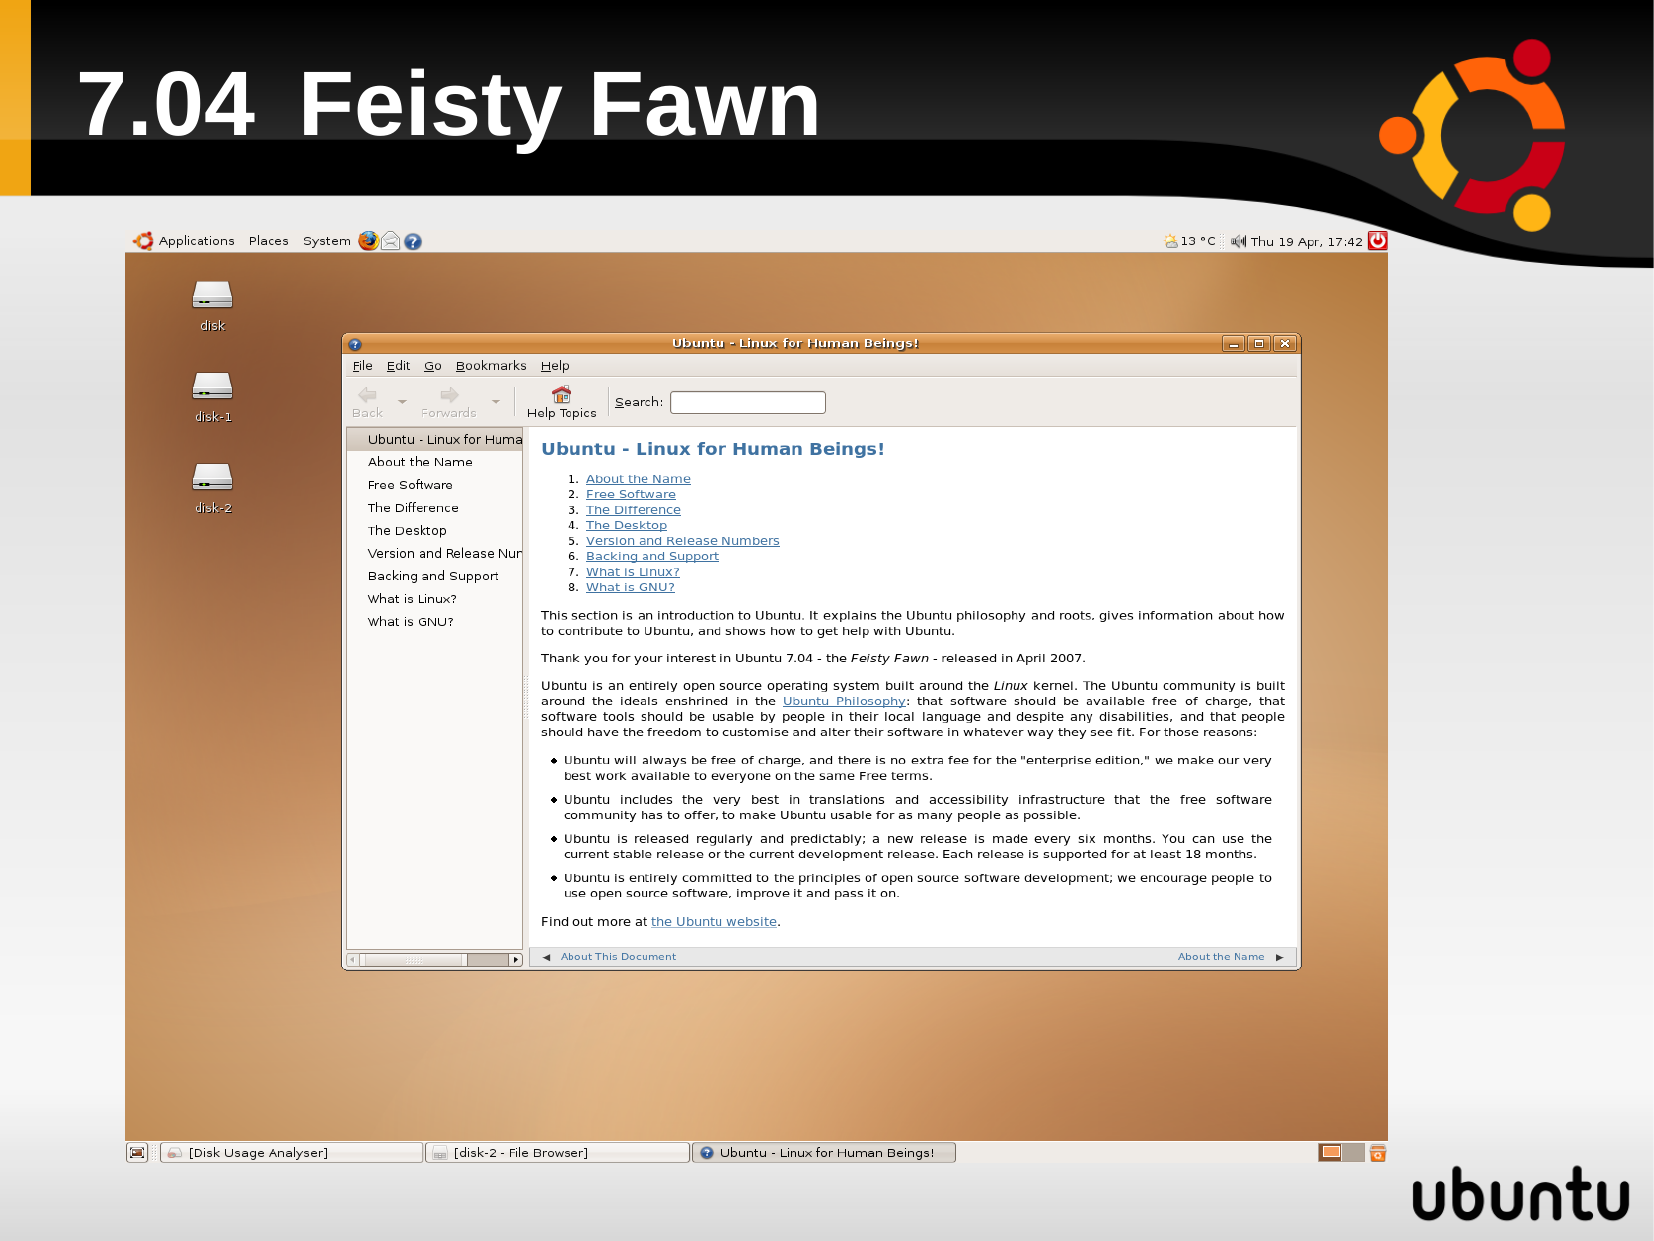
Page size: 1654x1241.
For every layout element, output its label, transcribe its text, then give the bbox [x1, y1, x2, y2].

title 7.04 Feisty Fawn [76, 7, 1565, 200]
picture [0, 0, 1654, 1241]
